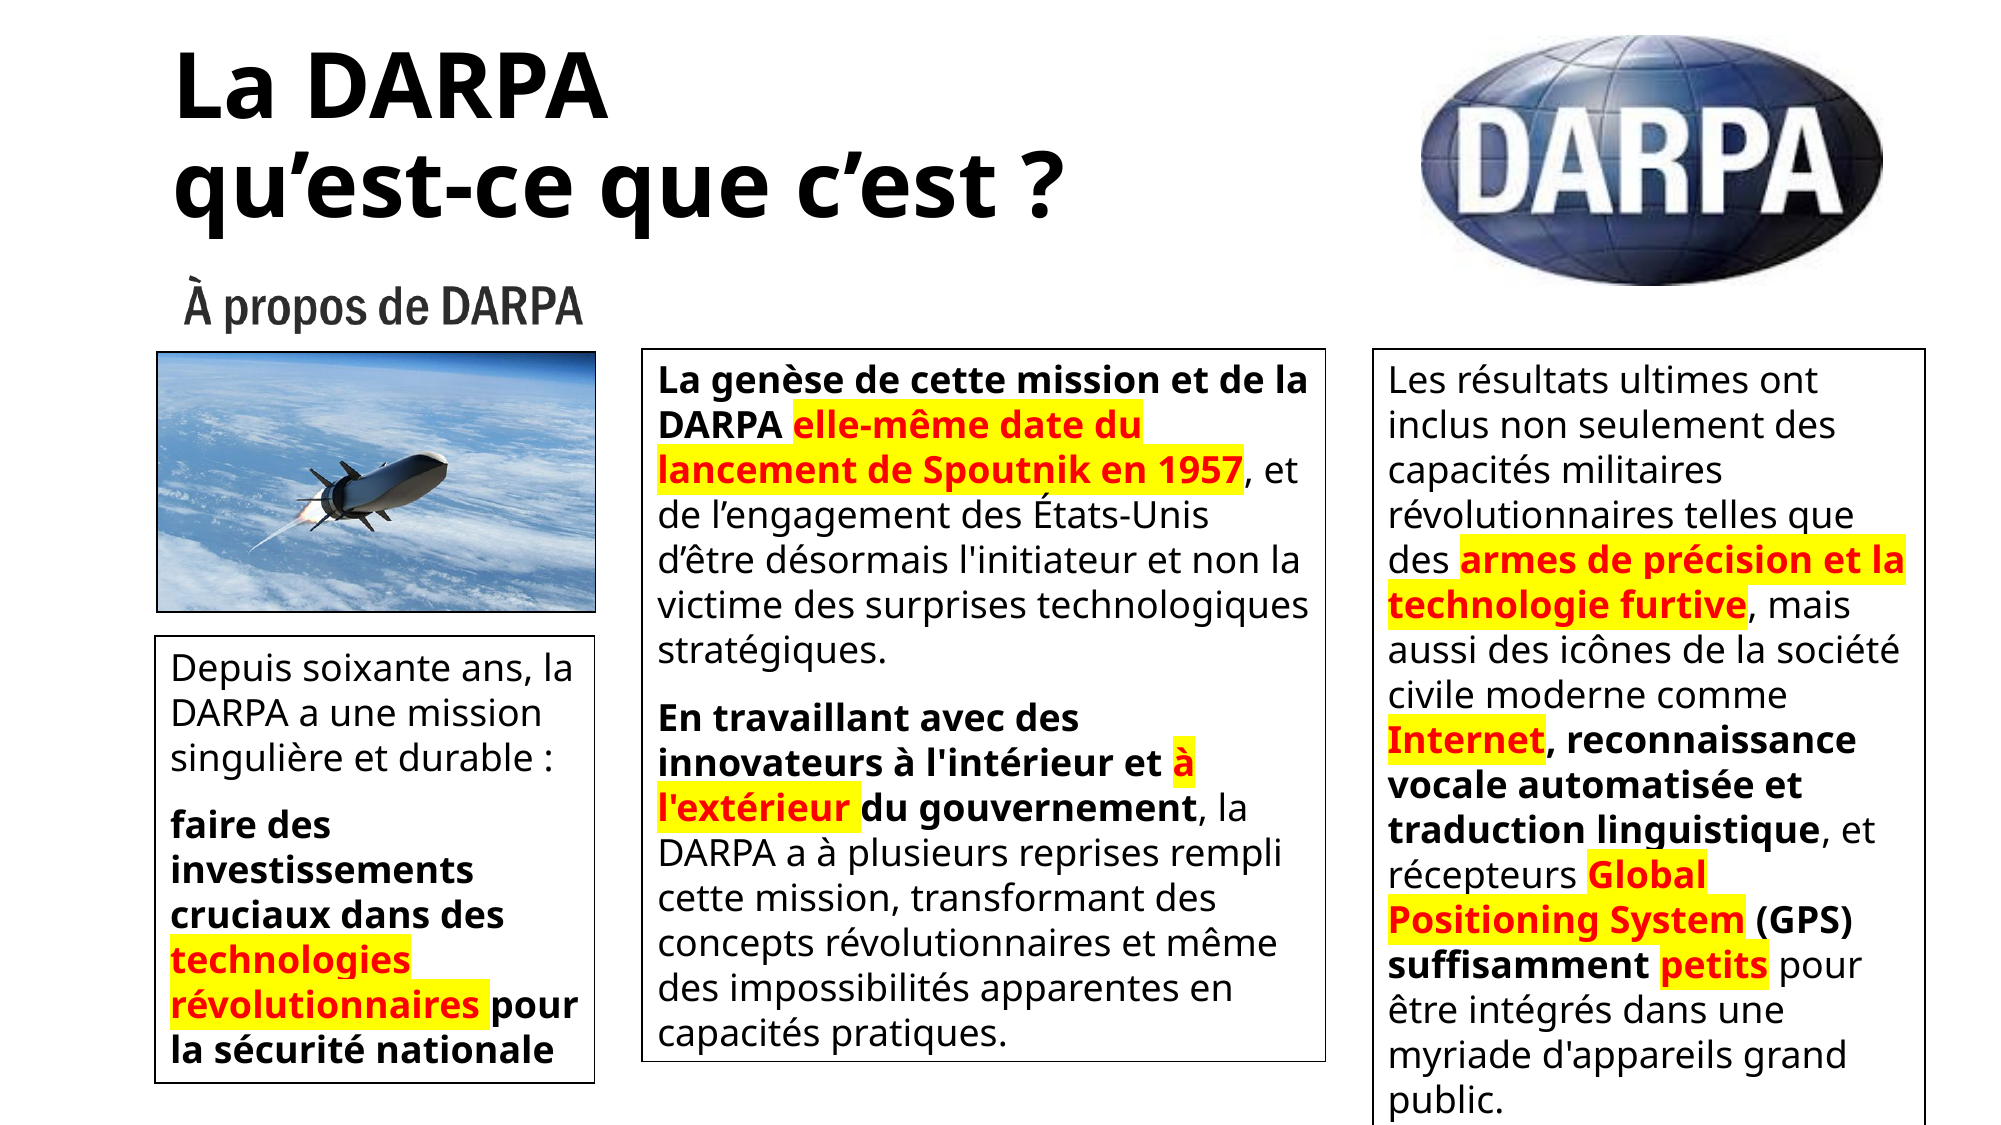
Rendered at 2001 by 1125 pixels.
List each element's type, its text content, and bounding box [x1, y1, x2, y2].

picture [157, 352, 595, 612]
title La DARPA qu’est-ce que c’est ? [157, 29, 1883, 248]
text_box La genèse de cette mission et de la DARPA elle-même date du lancement de Spoutnik en 1957, et de l’engagement des États-Unis d’être désormais l'initiateur et non la victime des surprises technologiques stratégiques. En travaillant avec des innovateurs à l'intérieur et à l'extérieur du gouvernement, la DARPA a à plusieurs reprises rempli cette mission, transformant des concepts révolutionnaires et même des impossibilités apparentes en capacités pratiques. [642, 349, 1325, 1062]
picture [1421, 248, 1883, 286]
picture [164, 248, 644, 364]
text_box Les résultats ultimes ont inclus non seulement des capacités militaires révolutionnaires telles que des armes de précision et la technologie furtive, mais aussi des icônes de la société civile moderne comme Internet, reconnaissance vocale automatisée et traduction linguistique, et récepteurs Global Positioning System (GPS) suffisamment petits pour être intégrés dans une myriade d'appareils grand public. [1372, 349, 1925, 1046]
text_box Depuis soixante ans, la DARPA a une mission singulière et durable : faire des investissements cruciaux dans des technologies révolutionnaires pour la sécurité nationale [155, 636, 595, 1083]
